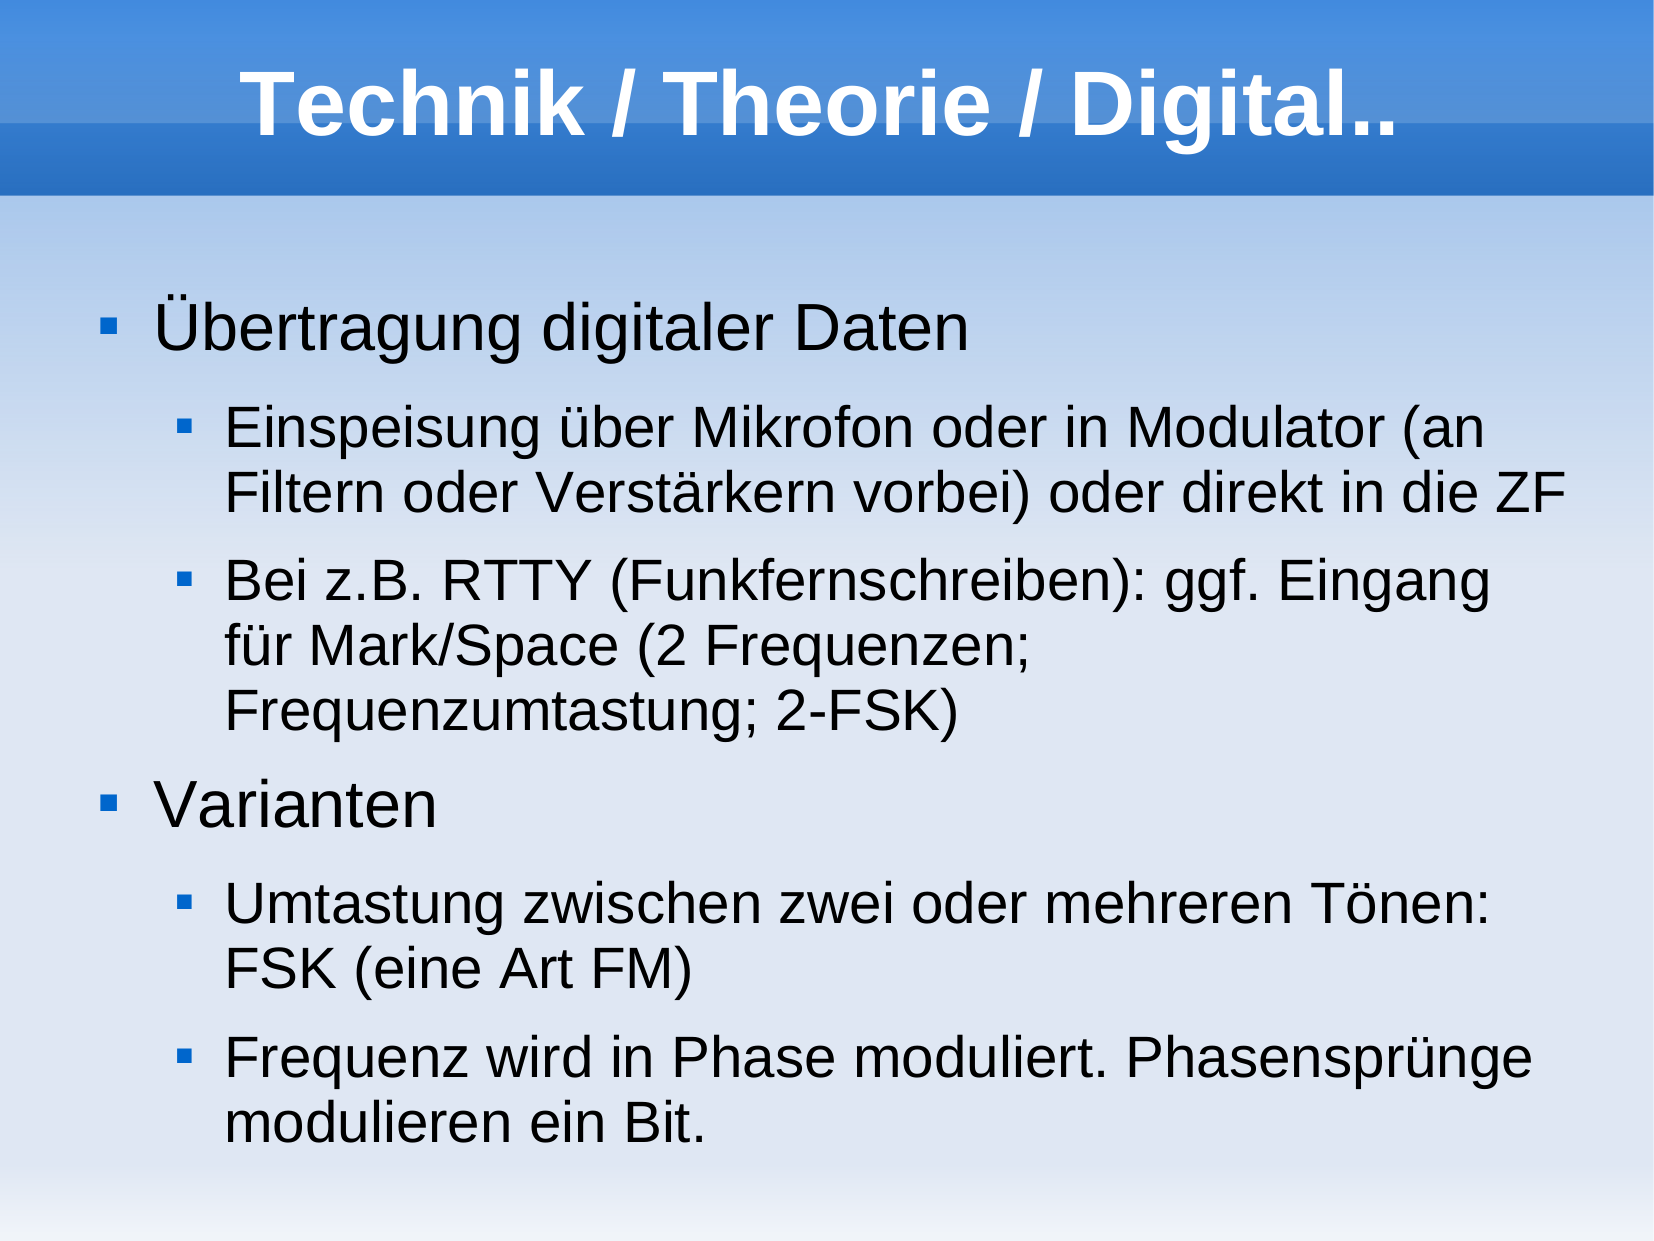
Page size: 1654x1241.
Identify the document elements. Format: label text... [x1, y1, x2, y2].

list Übertragung digitaler Daten Einspeisung über Mikrofon oder in Modulator (an Filtern oder Verstärkern vorbei) oder direkt in die ZF Bei z.B. RTTY (Funkfernschreiben): ggf. Eingang für Mark/Space (2 Frequenzen; Frequenzumtastung; 2-FSK) Varianten Umtastung zwischen zwei oder mehreren Tönen: FSK (eine Art FM) Frequenz wird in Phase moduliert. Phasensprünge modulieren ein Bit. [82, 290, 1571, 1155]
title Technik / Theorie / Digital.. [76, 7, 1565, 200]
picture [0, 0, 1654, 1241]
